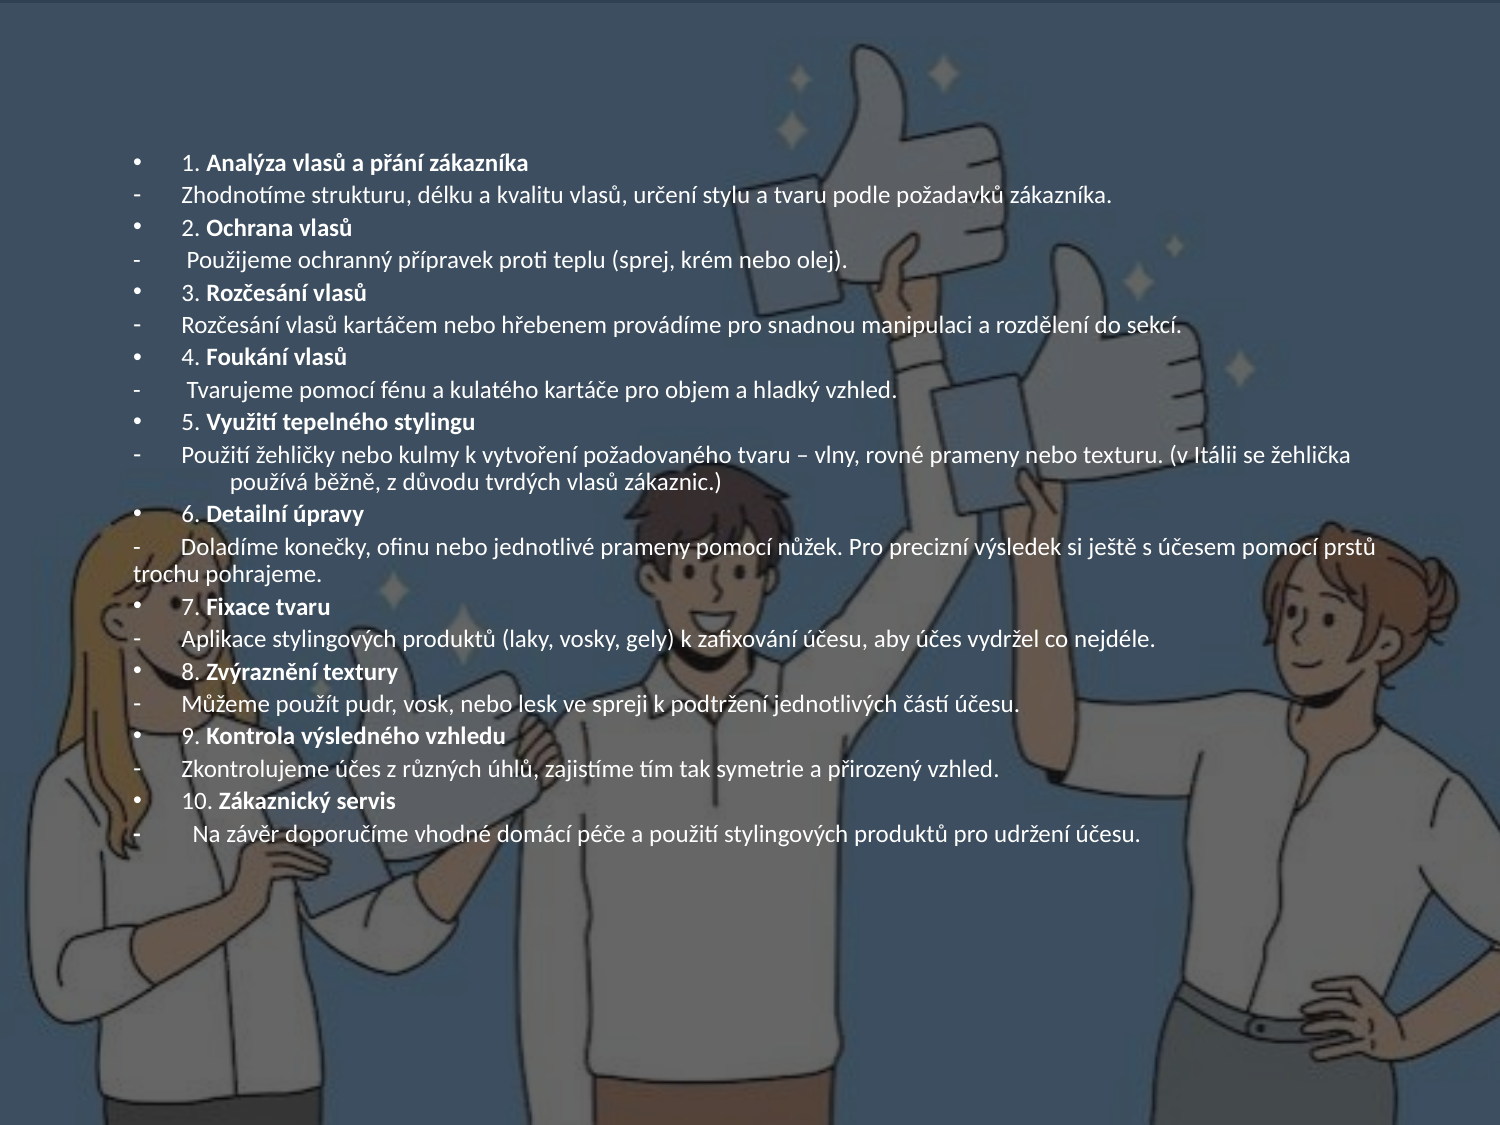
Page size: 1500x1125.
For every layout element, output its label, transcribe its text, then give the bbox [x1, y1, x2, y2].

list 1. Analýza vlasů a přání zákazníka Zhodnotíme strukturu, délku a kvalitu vlasů, určení stylu a tvaru podle požadavků zákazníka. 2. Ochrana vlasů - Použijeme ochranný přípravek proti teplu (sprej, krém nebo olej). 3. Rozčesání vlasů Rozčesání vlasů kartáčem nebo hřebenem provádíme pro snadnou manipulaci a rozdělení do sekcí. 4. Foukání vlasů - Tvarujeme pomocí fénu a kulatého kartáče pro objem a hladký vzhled. 5. Využití tepelného stylingu Použití žehličky nebo kulmy k vytvoření požadovaného tvaru – vlny, rovné prameny nebo texturu. (v Itálii se žehlička používá běžně, z důvodu tvrdých vlasů zákaznic.) 6. Detailní úpravy - Doladíme konečky, ofinu nebo jednotlivé prameny pomocí nůžek. Pro precizní výsledek si ještě s účesem pomocí prstů trochu pohrajeme. 7. Fixace tvaru Aplikace stylingových produktů (laky, vosky, gely) k zafixování účesu, aby účes vydržel co nejdéle. 8. Zvýraznění textury Můžeme použít pudr, vosk, nebo lesk ve spreji k podtržení jednotlivých částí účesu. 9. Kontrola výsledného vzhledu Zkontrolujeme účes z různých úhlů, zajistíme tím tak symetrie a přirozený vzhled. 10. Zákaznický servis - Na závěr doporučíme vhodné domácí péče a použití stylingových produktů pro udržení účesu. [118, 141, 1412, 856]
picture [0, 0, 1500, 1125]
